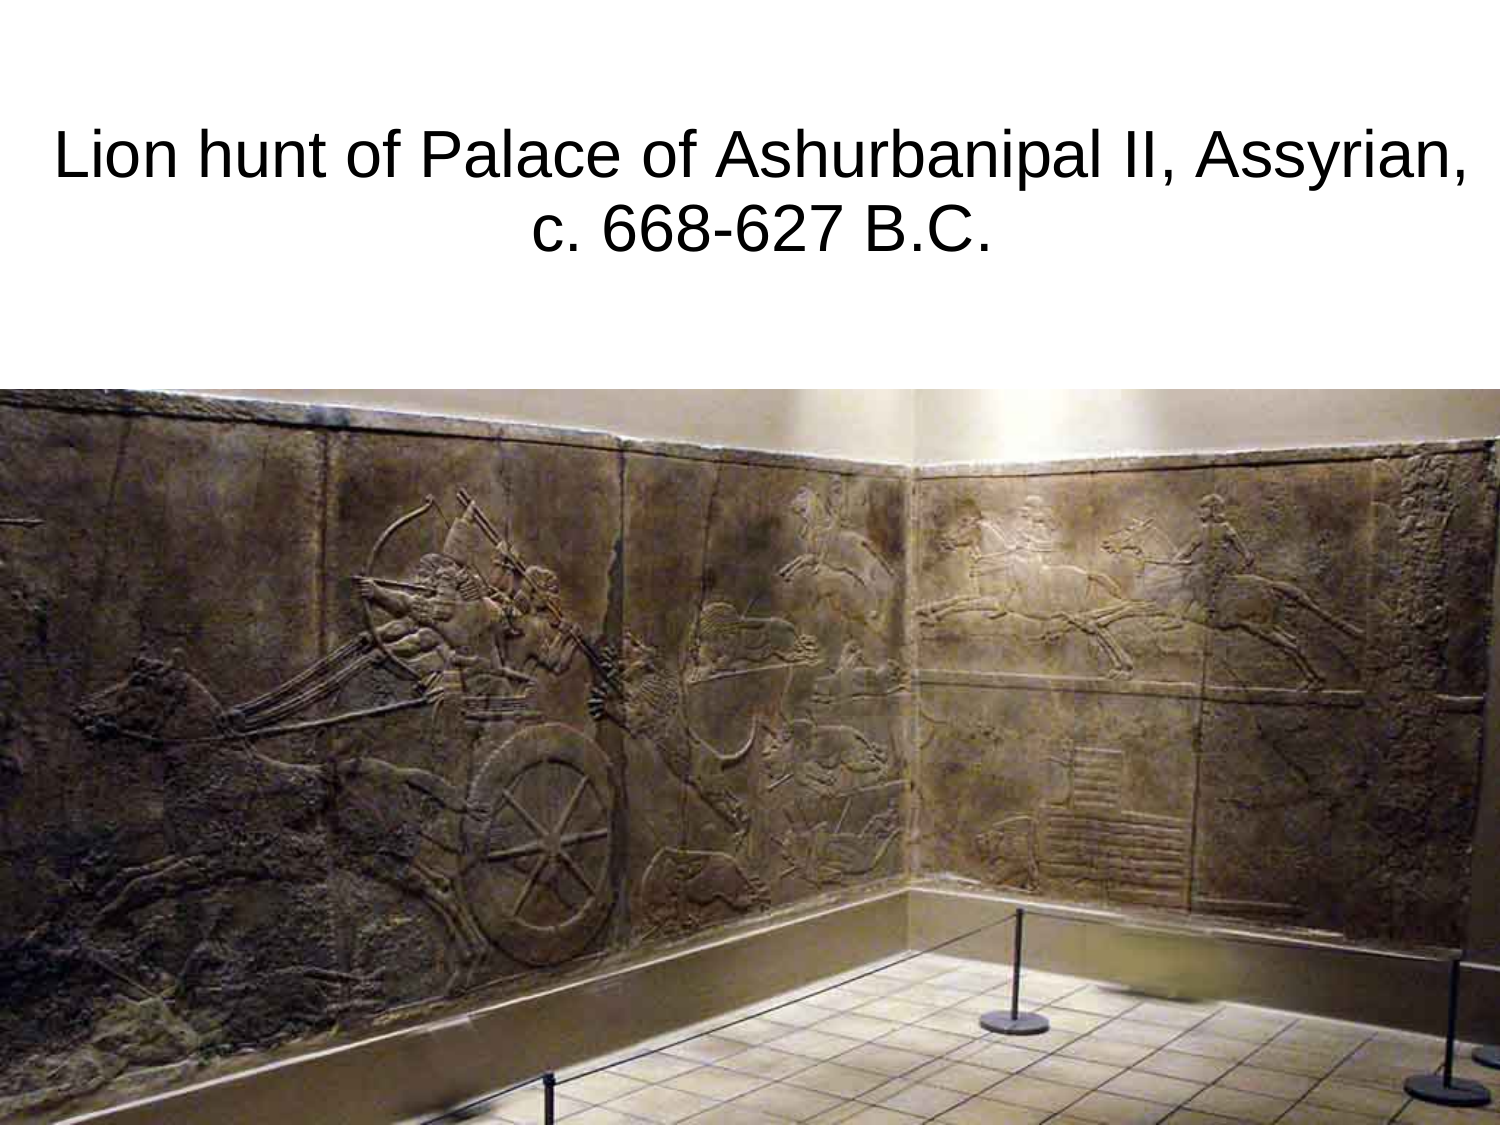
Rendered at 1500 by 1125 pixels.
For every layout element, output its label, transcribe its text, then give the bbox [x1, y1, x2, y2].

title Lion hunt of Palace of Ashurbanipal II, Assyrian, c. 668-627 B.C. [24, 45, 1500, 338]
picture [0, 389, 1500, 1125]
